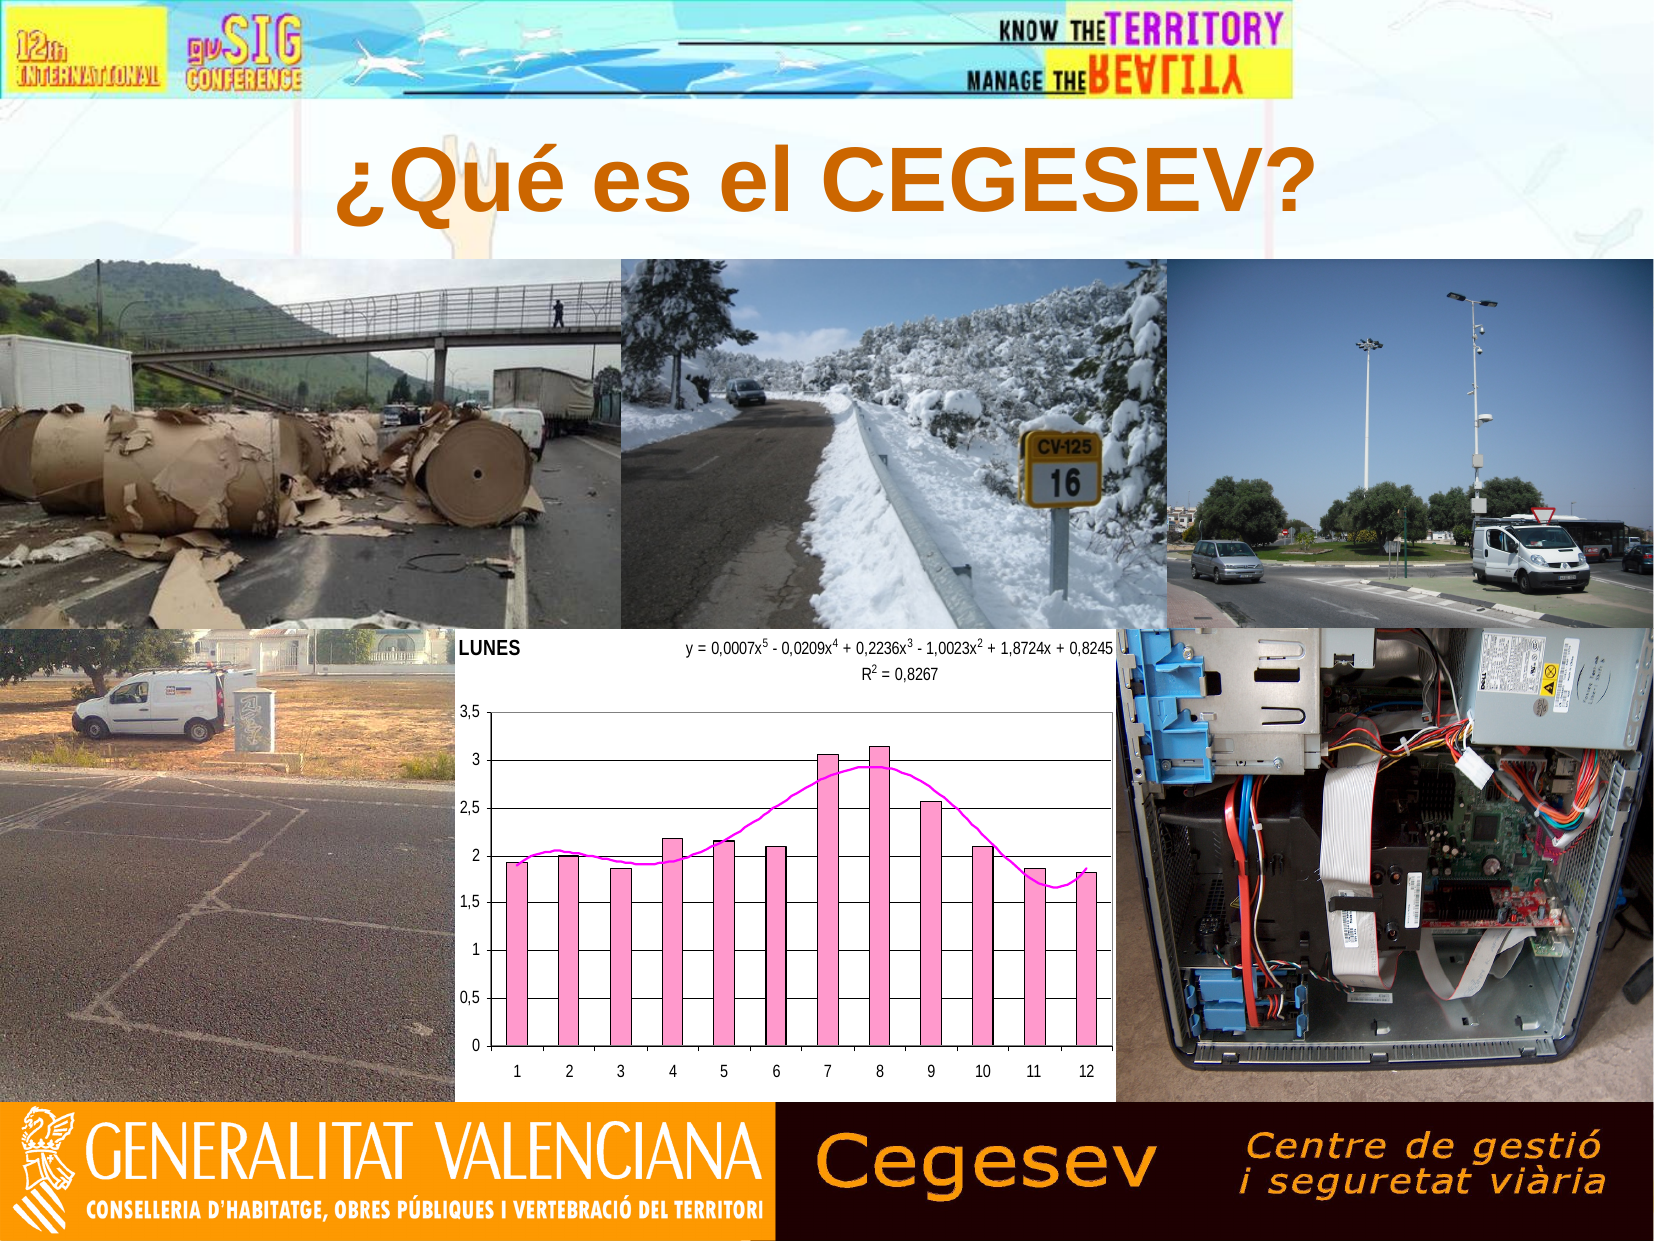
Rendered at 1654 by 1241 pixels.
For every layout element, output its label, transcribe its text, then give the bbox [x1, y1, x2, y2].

title ¿Qué es el CEGESEV? [82, 101, 1571, 249]
picture [0, 0, 1654, 1241]
